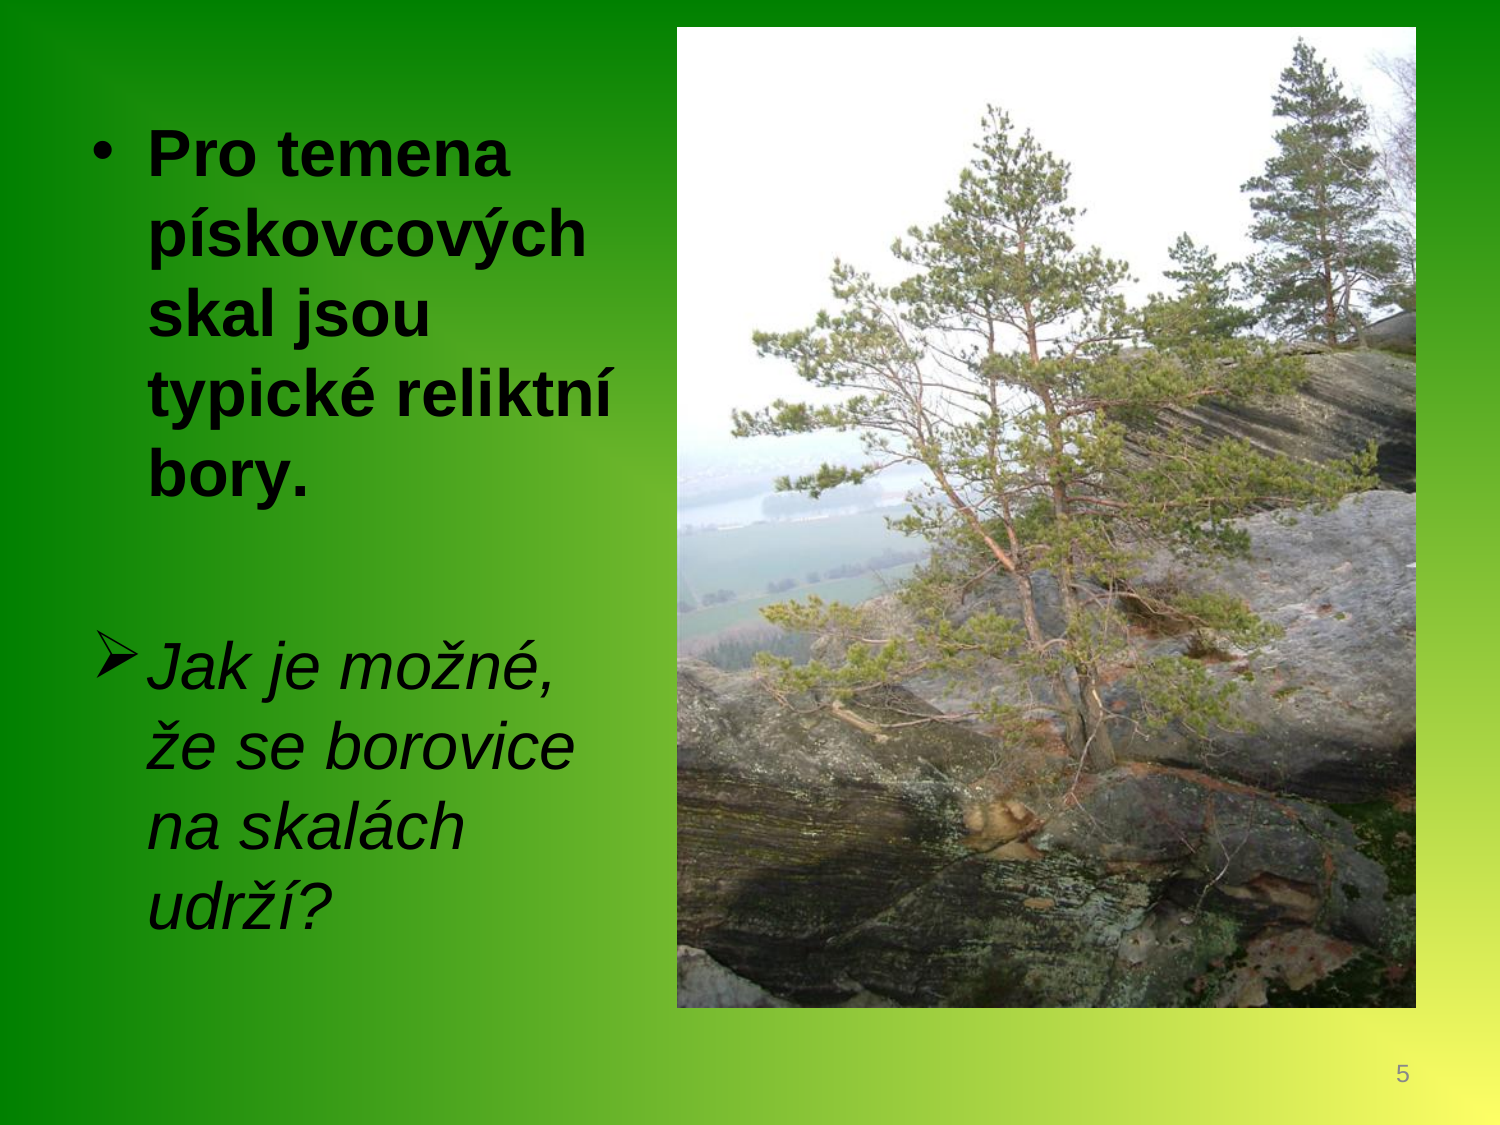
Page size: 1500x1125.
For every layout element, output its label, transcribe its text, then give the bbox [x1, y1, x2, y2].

picture [0, 0, 1500, 1125]
text_box Pro temena pískovcových skal jsou typické reliktní bory. Jak je možné, že se borovice na skalách udrží? [76, 101, 658, 1059]
text_box <číslo> [1074, 1042, 1426, 1103]
